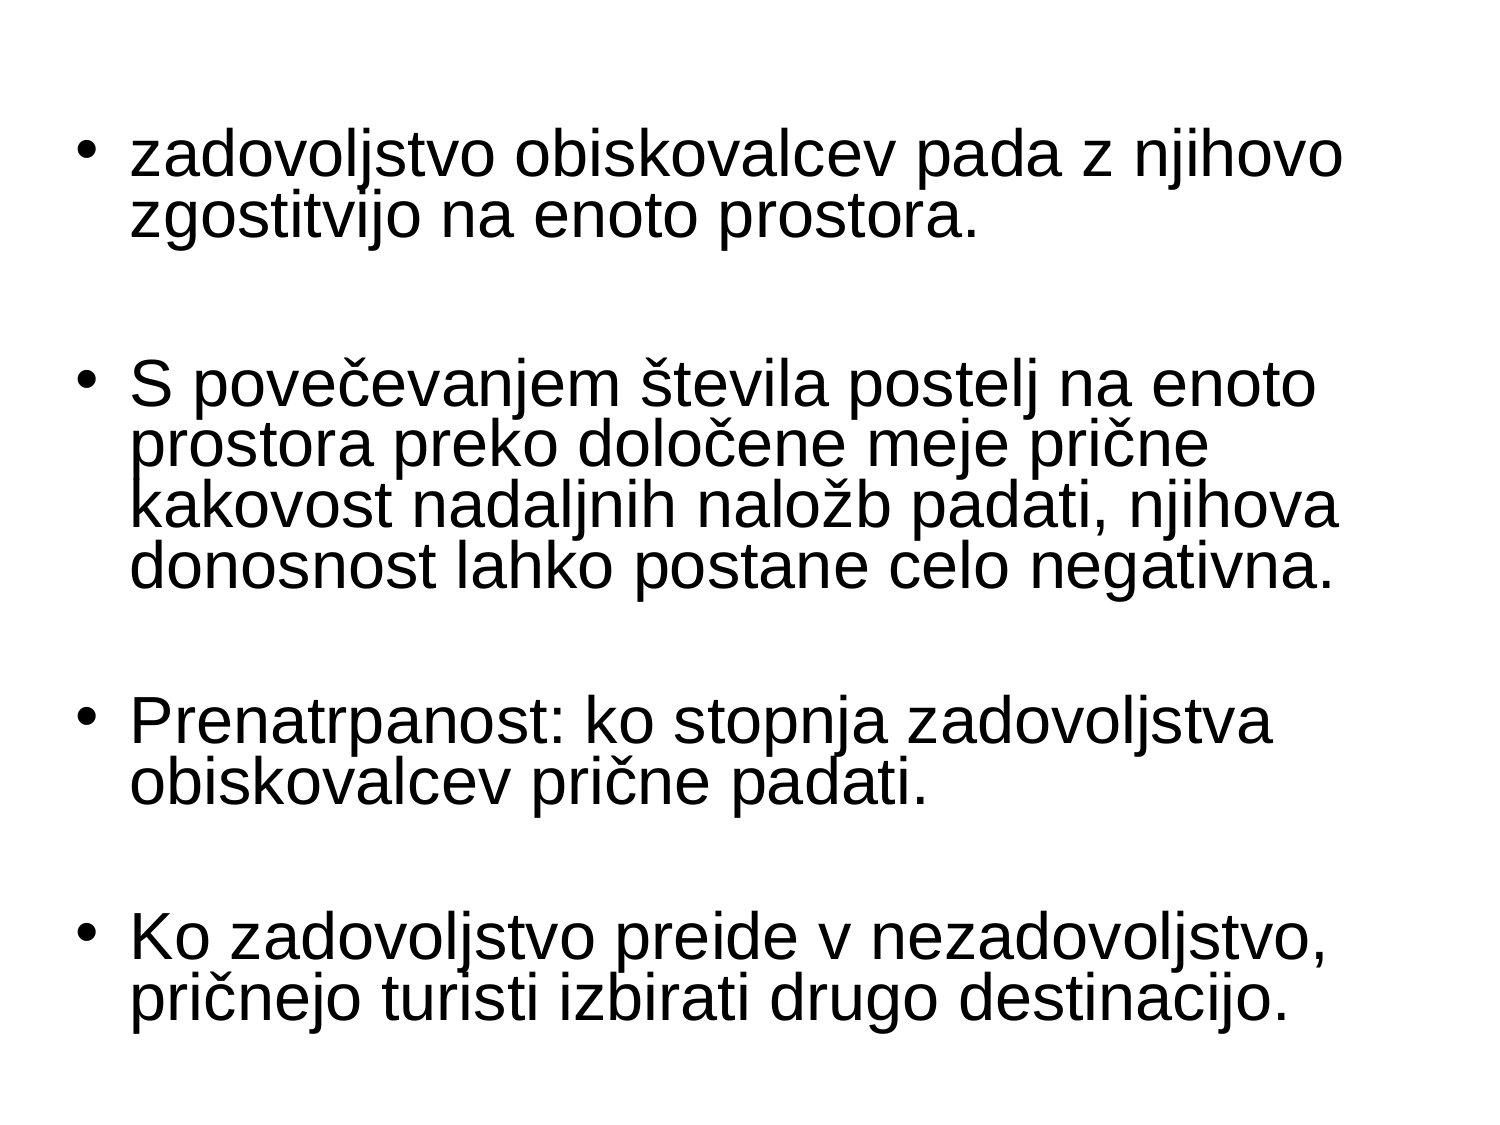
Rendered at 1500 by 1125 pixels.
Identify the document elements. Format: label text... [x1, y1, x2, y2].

list zadovoljstvo obiskovalcev pada z njihovo zgostitvijo na enoto prostora. S povečevanjem števila postelj na enoto prostora preko določene meje prične kakovost nadaljnih naložb padati, njihova donosnost lahko postane celo negativna. Prenatrpanost: ko stopnja zadovoljstva obiskovalcev prične padati. Ko zadovoljstvo preide v nezadovoljstvo, pričnejo turisti izbirati drugo destinacijo. [74, 30, 1425, 1063]
